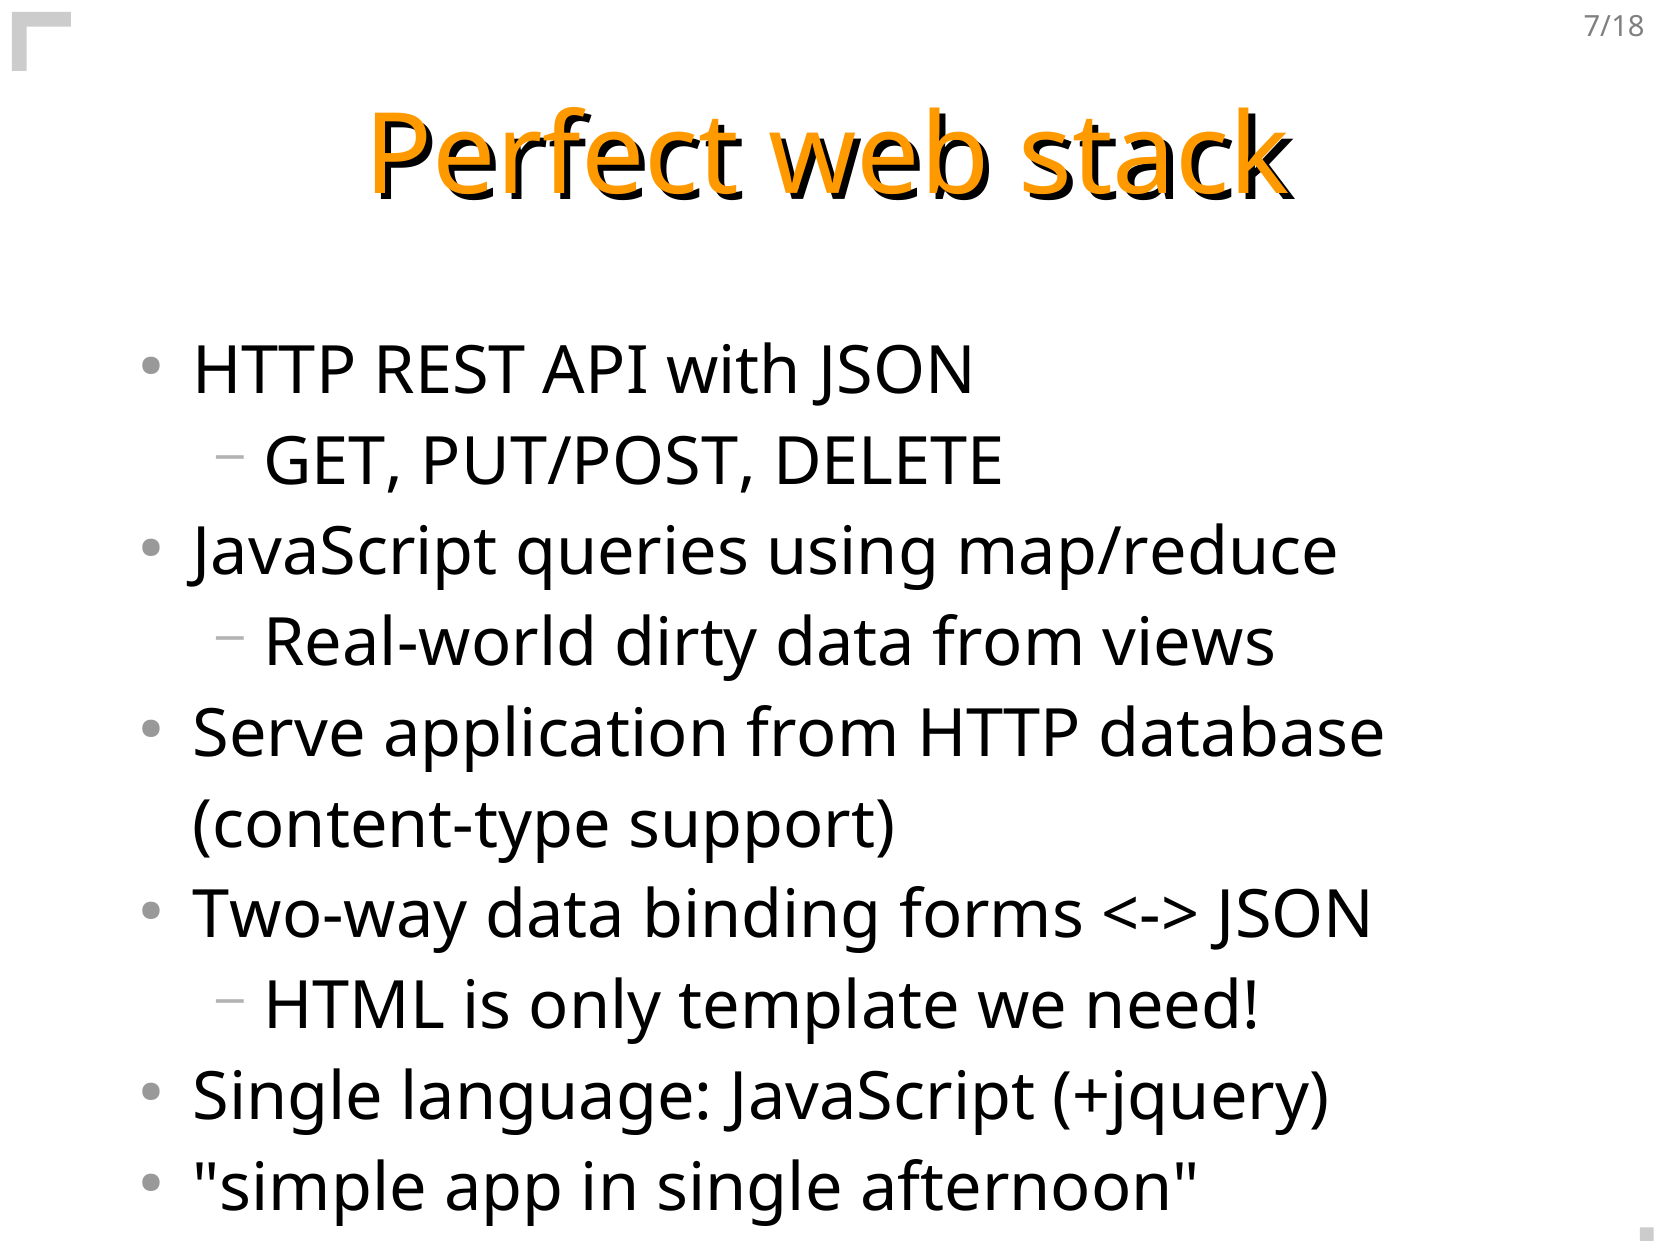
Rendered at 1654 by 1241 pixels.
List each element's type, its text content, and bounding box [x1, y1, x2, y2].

title Perfect web stack [121, 46, 1534, 254]
list HTTP REST API with JSON GET, PUT/POST, DELETE JavaScript queries using map/reduce Real-world dirty data from views Serve application from HTTP database (content-type support) Two-way data binding forms <-> JSON HTML is only template we need! Single language: JavaScript (+jquery) "simple app in single afternoon" benchmark [121, 322, 1561, 1132]
